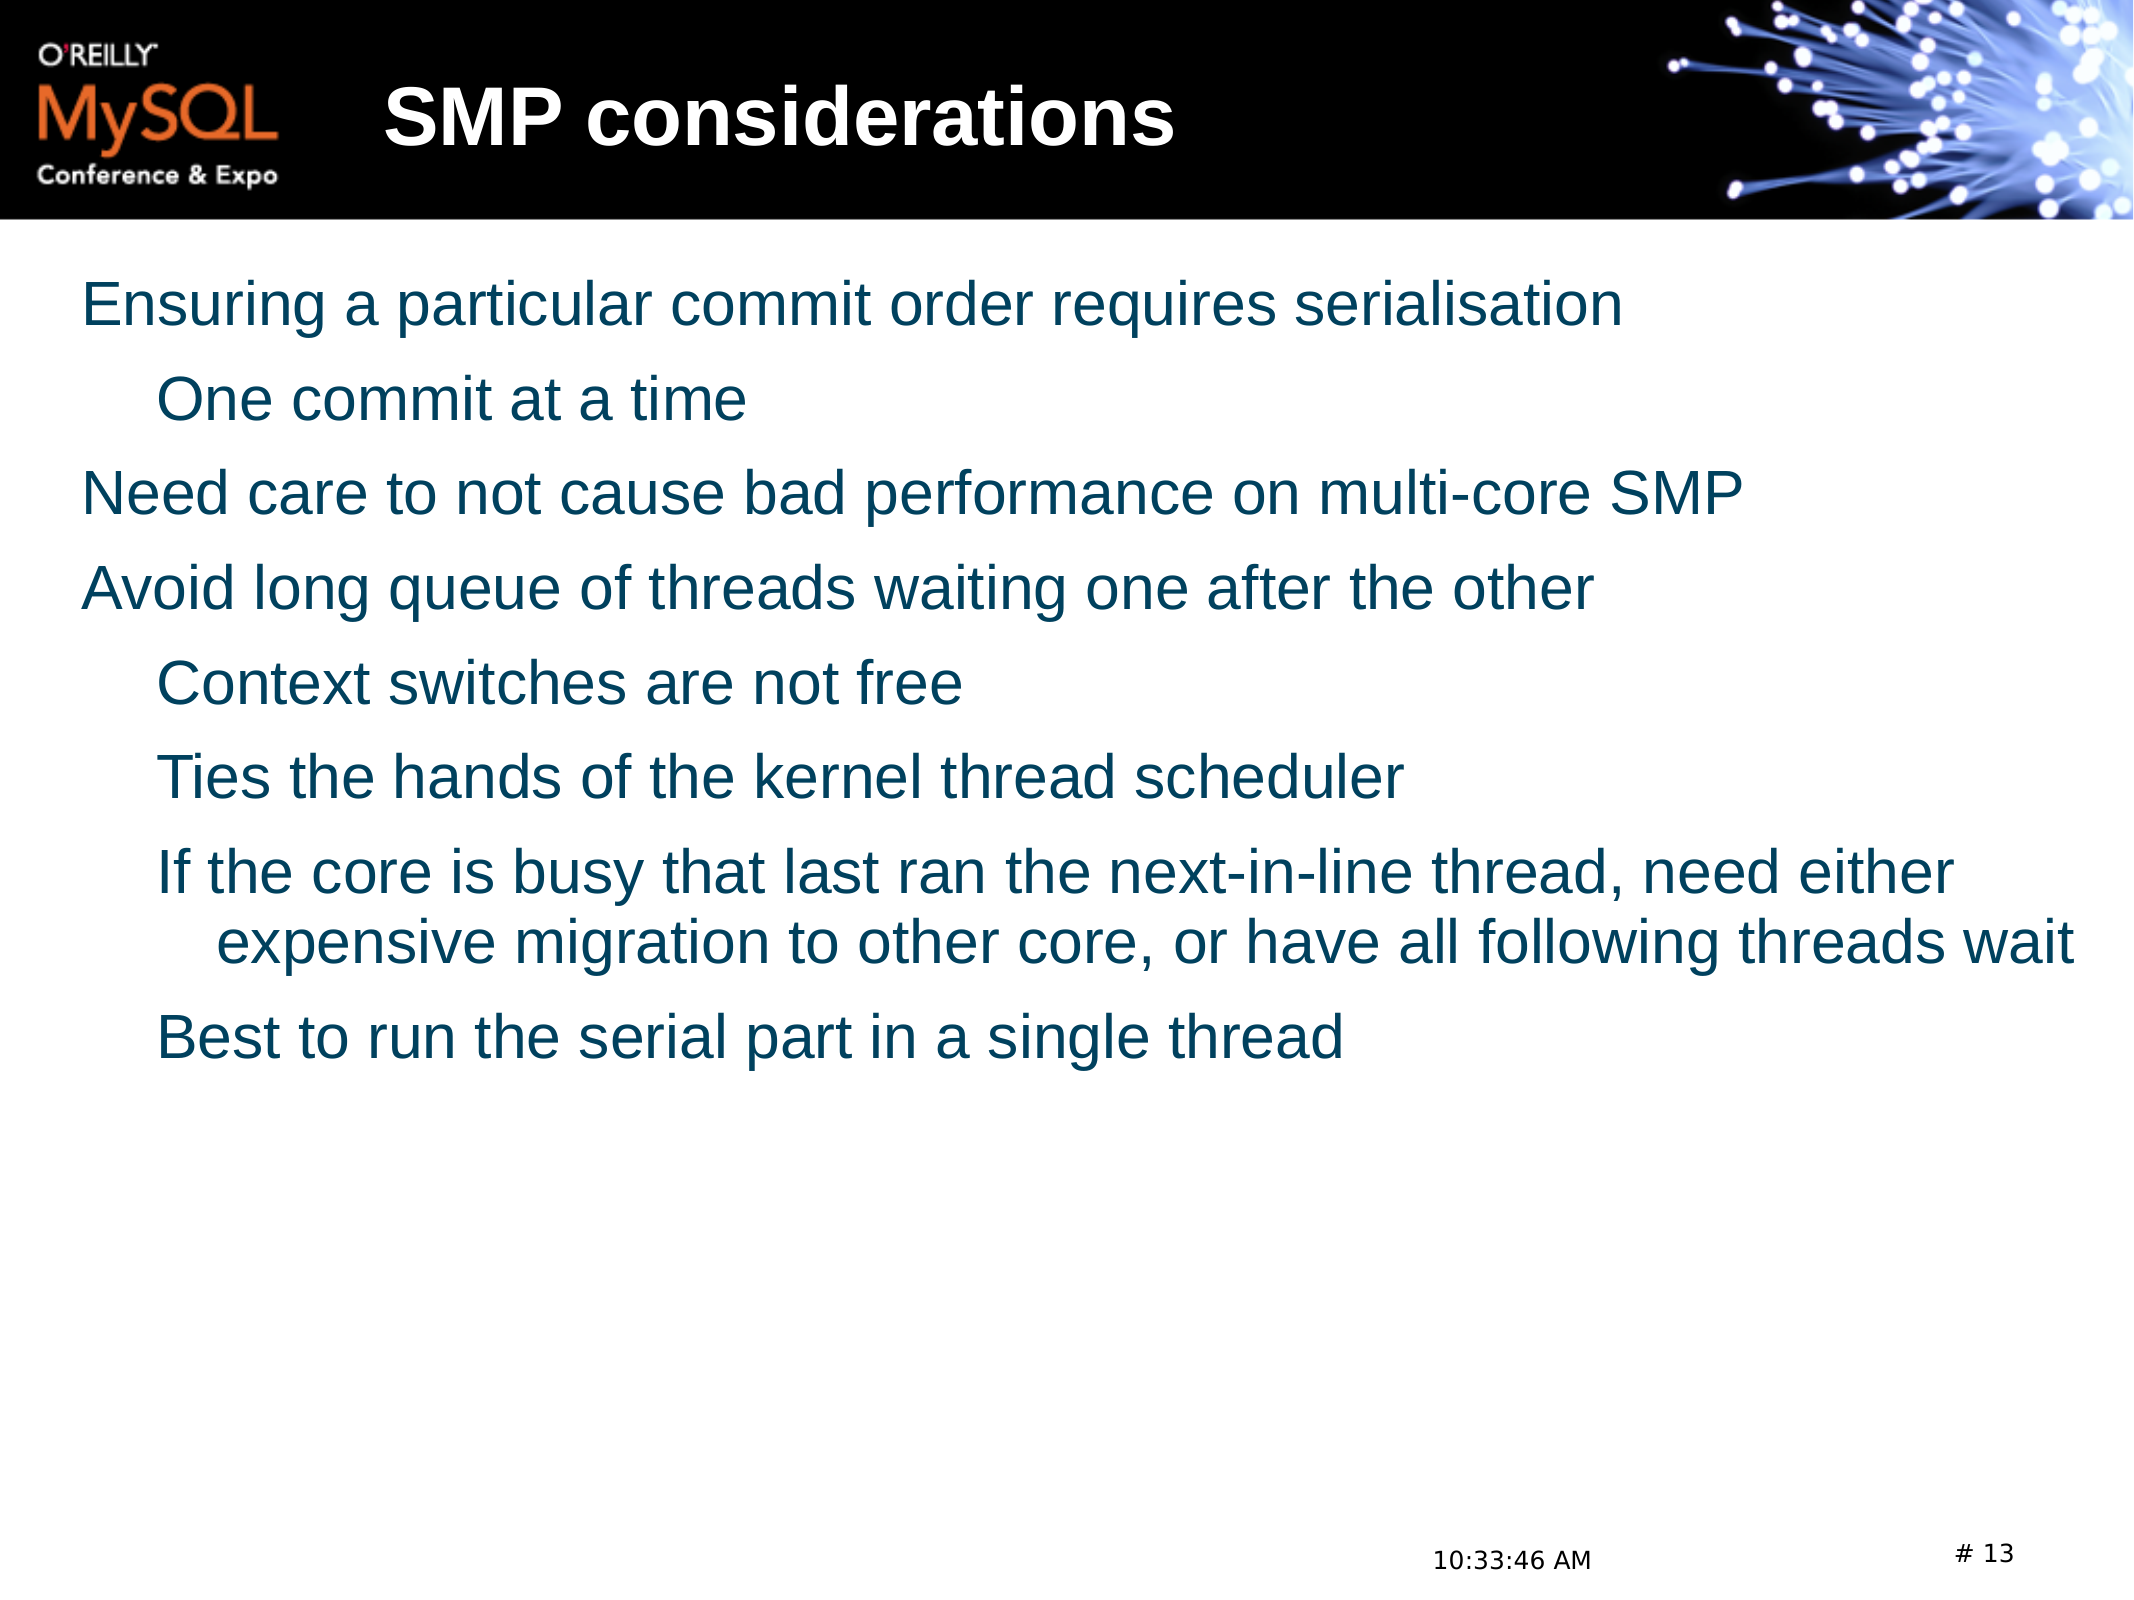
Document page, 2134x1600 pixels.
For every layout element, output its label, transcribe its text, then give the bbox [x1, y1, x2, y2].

picture [0, 0, 2134, 1600]
list Ensuring a particular commit order requires serialisation One commit at a time Need care to not cause bad performance on multi-core SMP Avoid long queue of threads waiting one after the other Context switches are not free Ties the hands of the kernel thread scheduler If the core is busy that last ran the next-in-line thread, need either expensive migration to other core, or have all following threads wait Best to run the serial part in a single thread [0, 260, 2100, 1335]
title SMP considerations [374, 38, 2103, 195]
